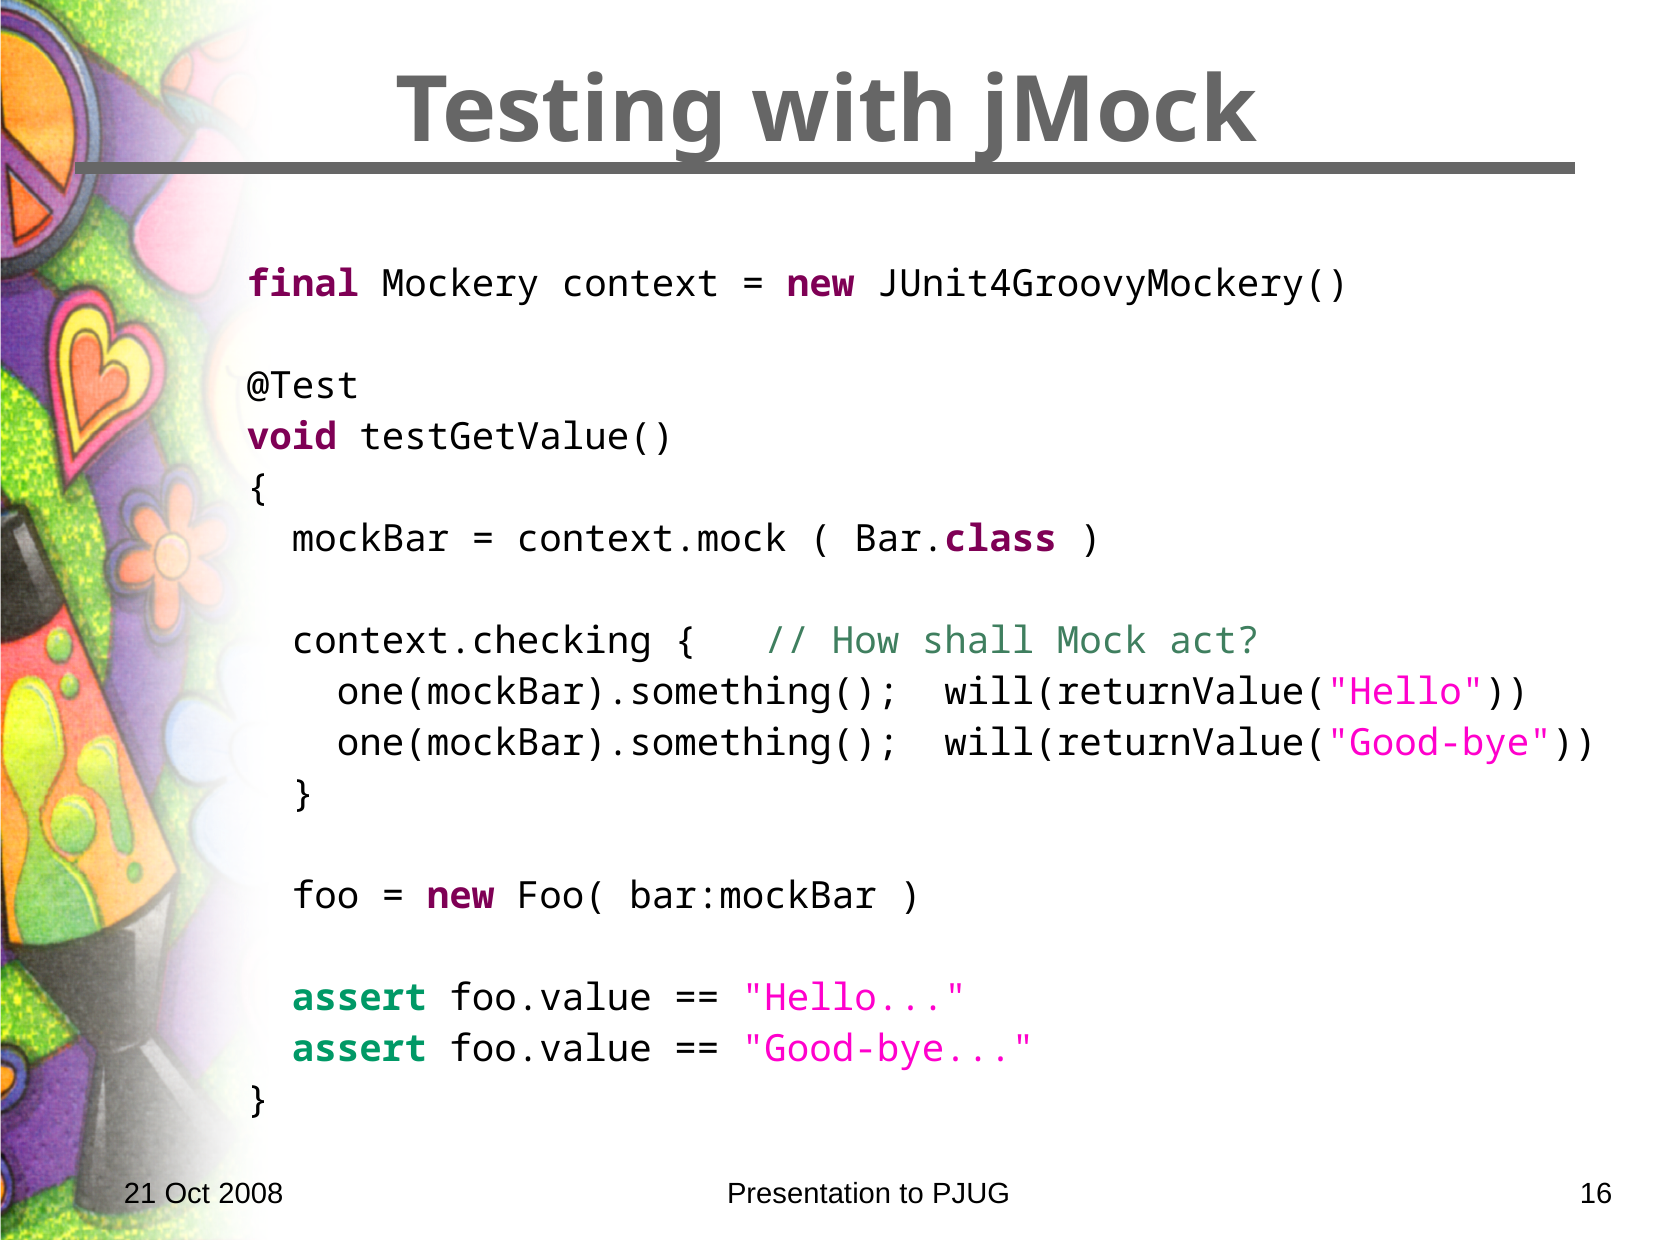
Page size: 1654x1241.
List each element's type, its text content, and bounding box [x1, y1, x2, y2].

picture [0, 0, 413, 1240]
text_box final Mockery context = new JUnit4GroovyMockery() @Test void testGetValue() { mockBar = context.mock ( Bar.class ) context.checking { // How shall Mock act? one(mockBar).something(); will(returnValue("Hello")) one(mockBar).something(); will(returnValue("Good-bye")) } foo = new Foo( bar:mockBar ) assert foo.value == "Hello..." assert foo.value == "Good-bye..." } [187, 248, 1646, 957]
title Testing with jMock [82, 2, 1571, 210]
